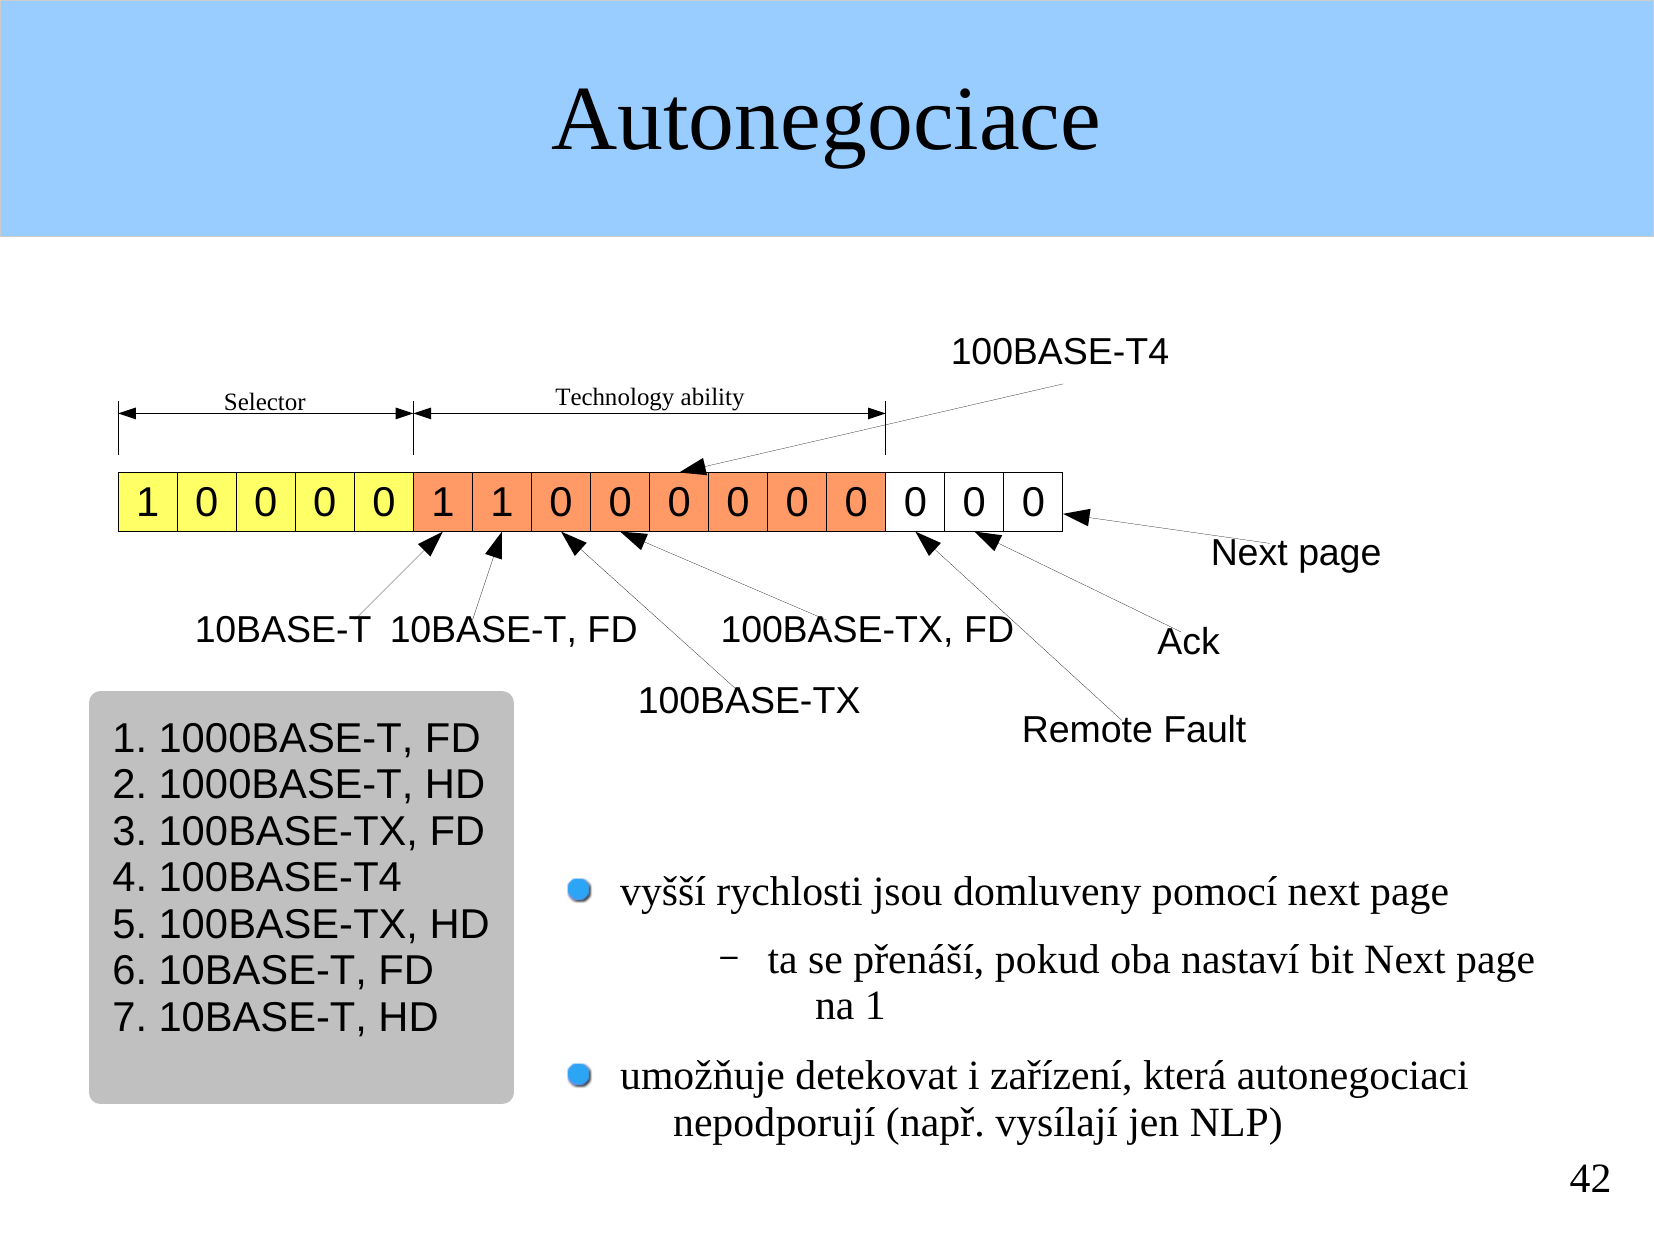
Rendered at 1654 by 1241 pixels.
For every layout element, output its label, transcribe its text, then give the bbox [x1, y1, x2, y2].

text_box 1 [413, 472, 472, 532]
text_box 0 [354, 472, 413, 532]
text_box 100BASE-T4 [950, 330, 1131, 378]
text_box 1. 1000BASE-T, FD 2. 1000BASE-T, HD 3. 100BASE-TX, FD 4. 100BASE-T4 5. 100BASE-TX, HD 6. 10BASE-T, FD 7. 10BASE-T, HD [100, 702, 434, 1093]
text_box 0 [295, 472, 354, 532]
text_box 0 [236, 472, 295, 532]
text_box 10BASE-T, FD [389, 608, 593, 656]
text_box 0 [1003, 472, 1063, 532]
list vyšší rychlosti jsou domluveny pomocí next page ta se přenáší, pokud oba nastaví bit Next page na 1 umožňuje detekovat i zařízení, která autonegociaci nepodporují (např. vysílají jen NLP) [531, 868, 1560, 1134]
text_box 0 [826, 472, 885, 532]
text_box 0 [590, 472, 649, 532]
title Autonegociace [0, 0, 1654, 237]
text_box 0 [885, 472, 944, 532]
text_box 0 [531, 472, 590, 532]
text_box 0 [767, 472, 826, 532]
text_box 0 [649, 472, 708, 532]
text_box 0 [708, 472, 767, 532]
text_box 1 [118, 472, 177, 532]
text_box 1 [472, 472, 531, 532]
text_box Remote Fault [1021, 708, 1206, 756]
text_box Next page [1210, 531, 1351, 579]
text_box Ack [1157, 620, 1210, 667]
text_box 0 [177, 472, 236, 532]
text_box 0 [944, 472, 1003, 532]
text_box 100BASE-TX [637, 679, 821, 727]
text_box 100BASE-TX, FD [720, 608, 962, 656]
text_box 10BASE-T [194, 608, 340, 656]
